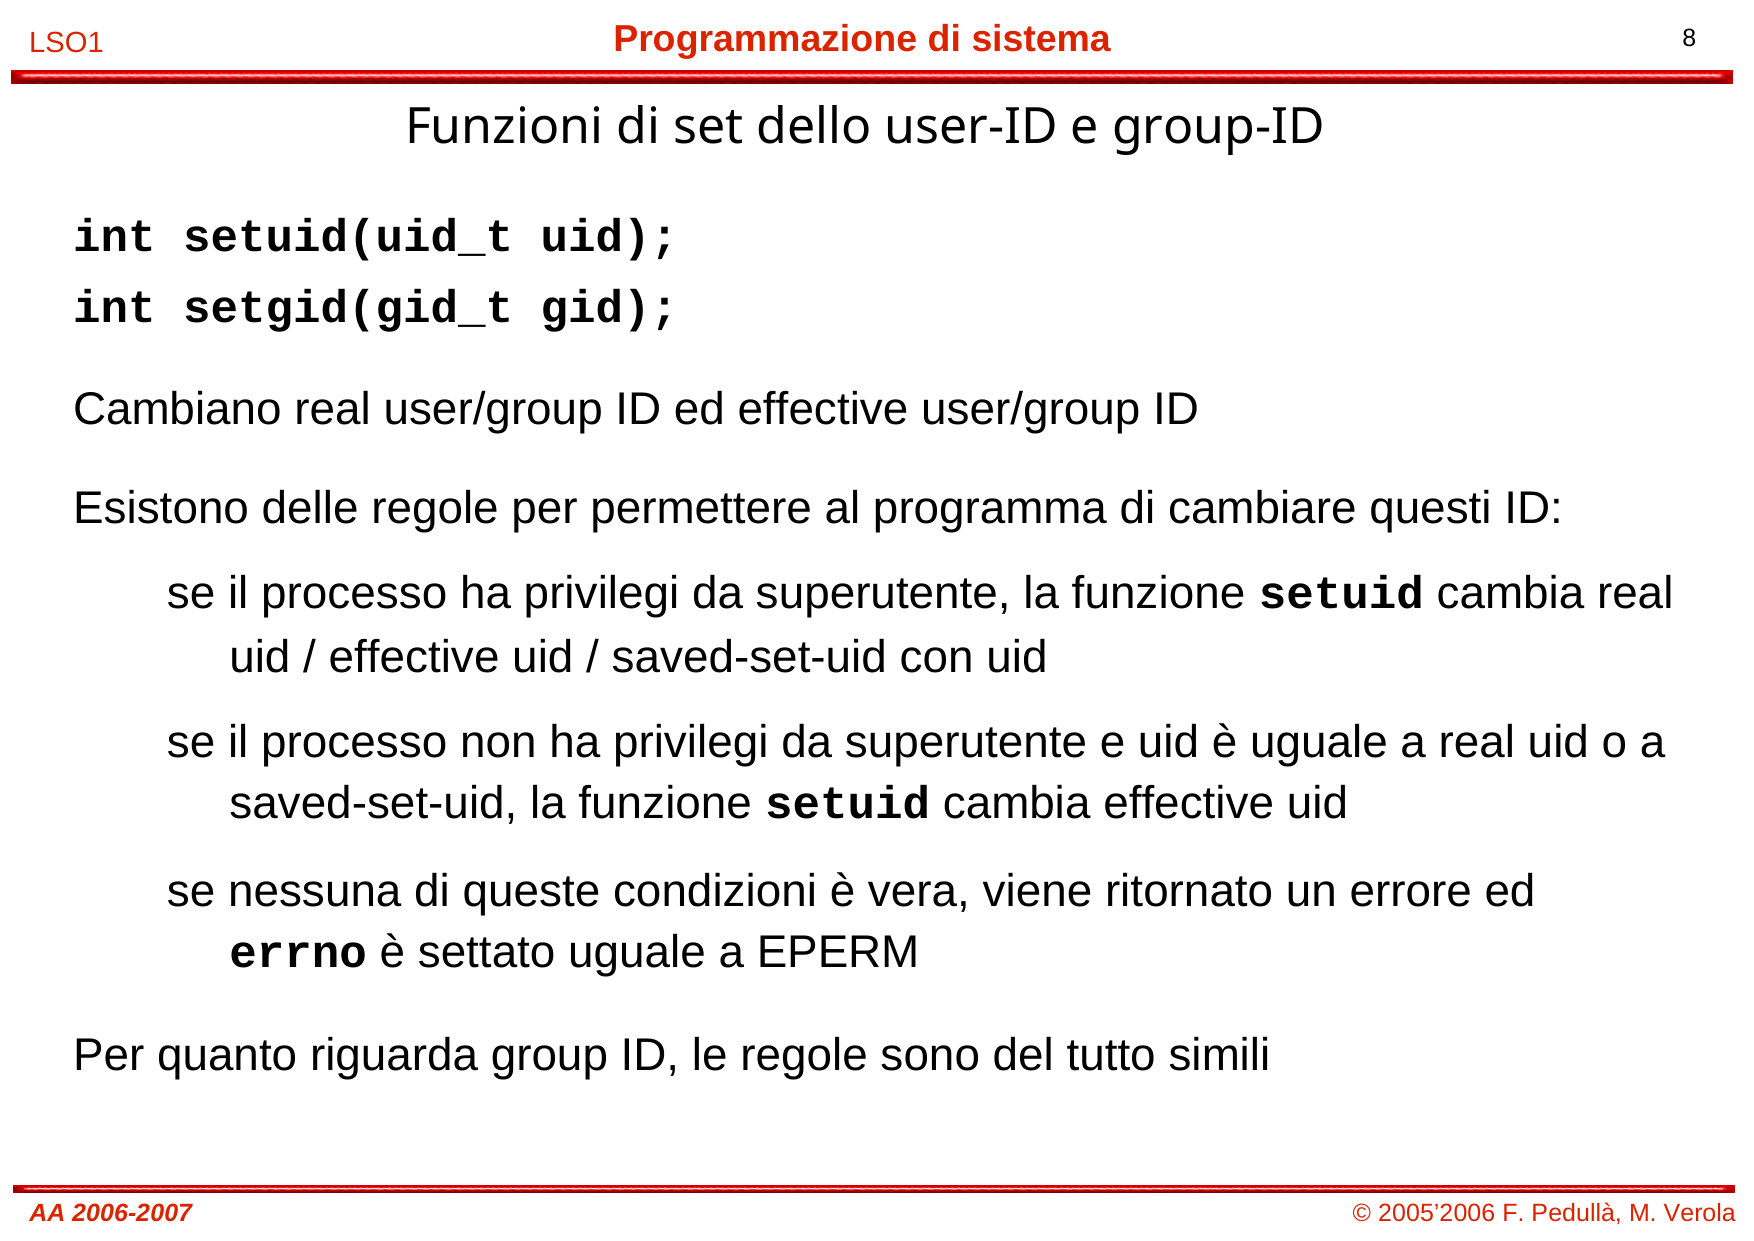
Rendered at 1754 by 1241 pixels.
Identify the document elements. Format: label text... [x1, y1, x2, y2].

picture [11, 70, 1733, 84]
picture [13, 1185, 1735, 1193]
title Funzioni di set dello user-ID e group-ID [322, 78, 1408, 174]
list int setuid(uid_t uid); int setgid(gid_t gid); Cambiano real user/group ID ed effective user/group ID Esistono delle regole per permettere al programma di cambiare questi ID: se il processo ha privilegi da superutente, la funzione setuid cambia real uid / effective uid / saved-set-uid con uid se il processo non ha privilegi da superutente e uid è uguale a real uid o a saved-set-uid, la funzione setuid cambia effective uid se nessuna di queste condizioni è vera, viene ritornato un errore ed errno è settato uguale a EPERM Per quanto riguarda group ID, le regole sono del tutto simili [58, 202, 1696, 1088]
